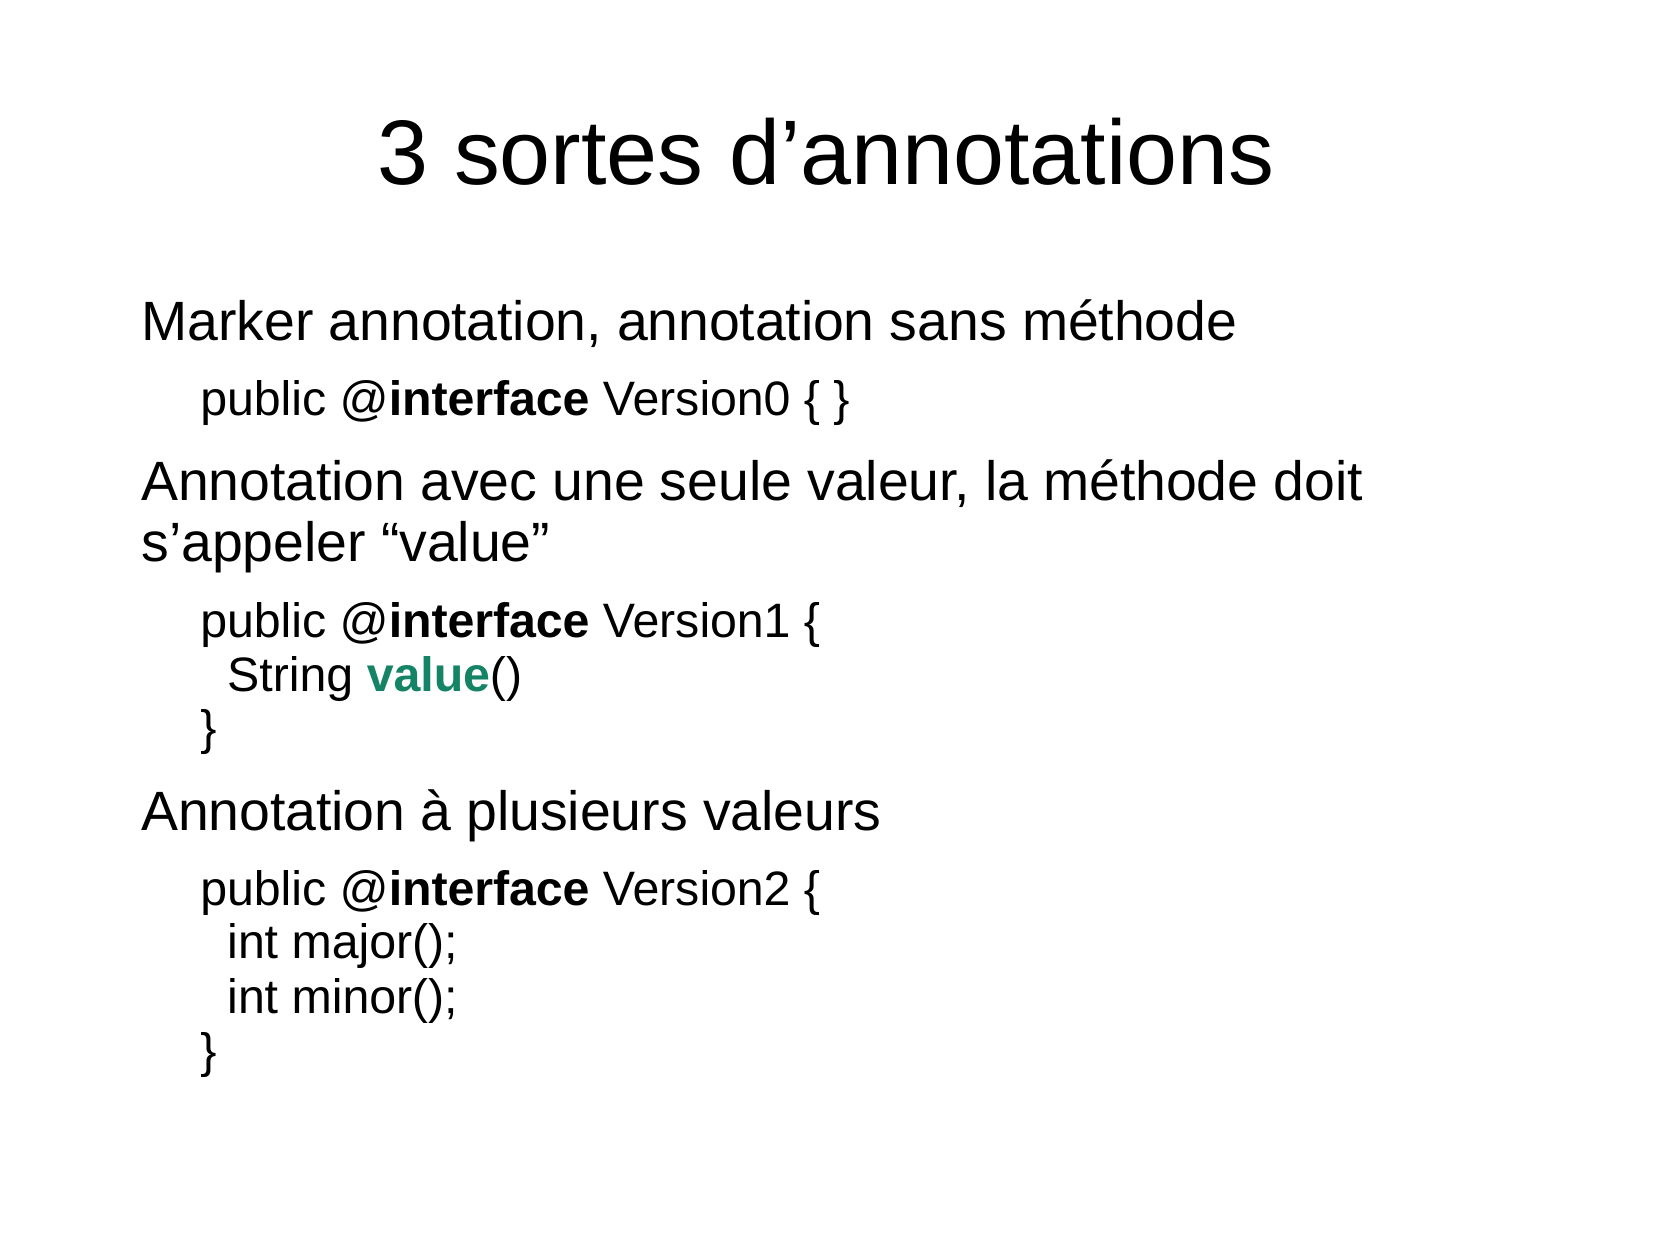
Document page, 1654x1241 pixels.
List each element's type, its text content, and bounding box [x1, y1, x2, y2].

title 3 sortes d’annotations [82, 49, 1571, 257]
list Marker annotation, annotation sans méthode public @interface Version0 { } Annotation avec une seule valeur, la méthode doit s’appeler “value” public @interface Version1 { String value() } Annotation à plusieurs valeurs public @interface Version2 { int major(); int minor(); } [82, 290, 1571, 1081]
